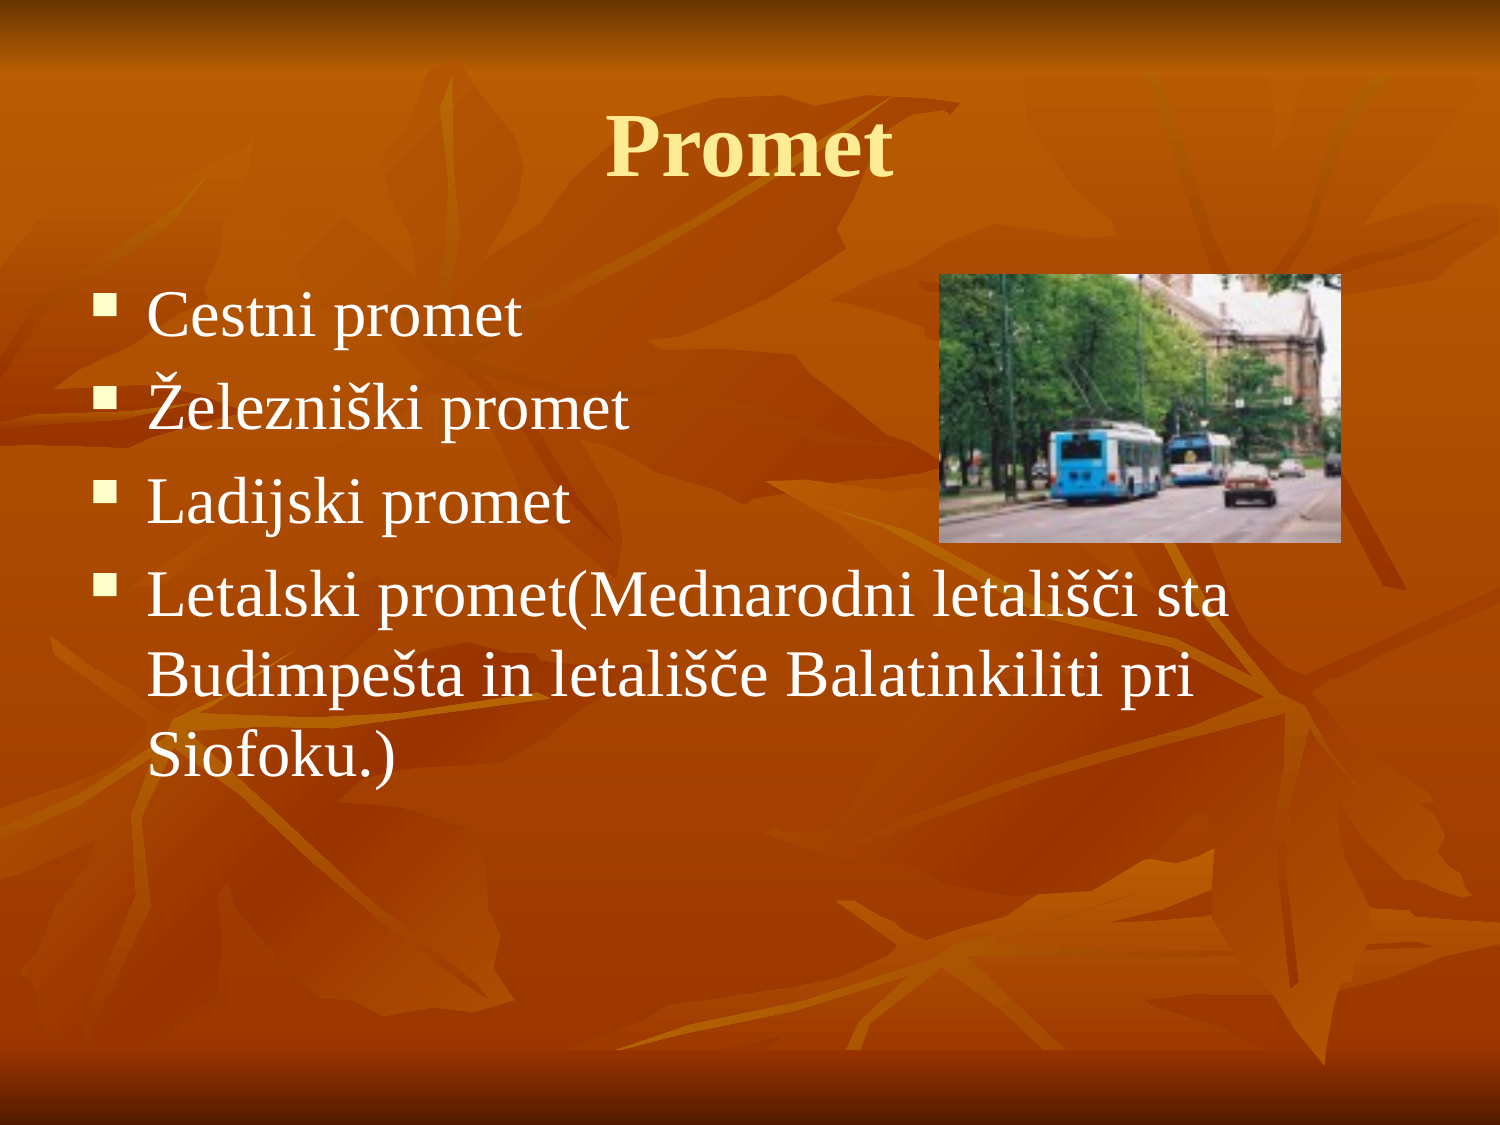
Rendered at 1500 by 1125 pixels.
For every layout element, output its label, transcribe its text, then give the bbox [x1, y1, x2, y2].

title Promet [75, 45, 1425, 234]
list Cestni promet Železniški promet Ladijski promet Letalski promet(Mednarodni letališči sta Budimpešta in letališče Balatinkiliti pri Siofoku.) [75, 262, 1425, 1006]
picture [939, 274, 1341, 543]
